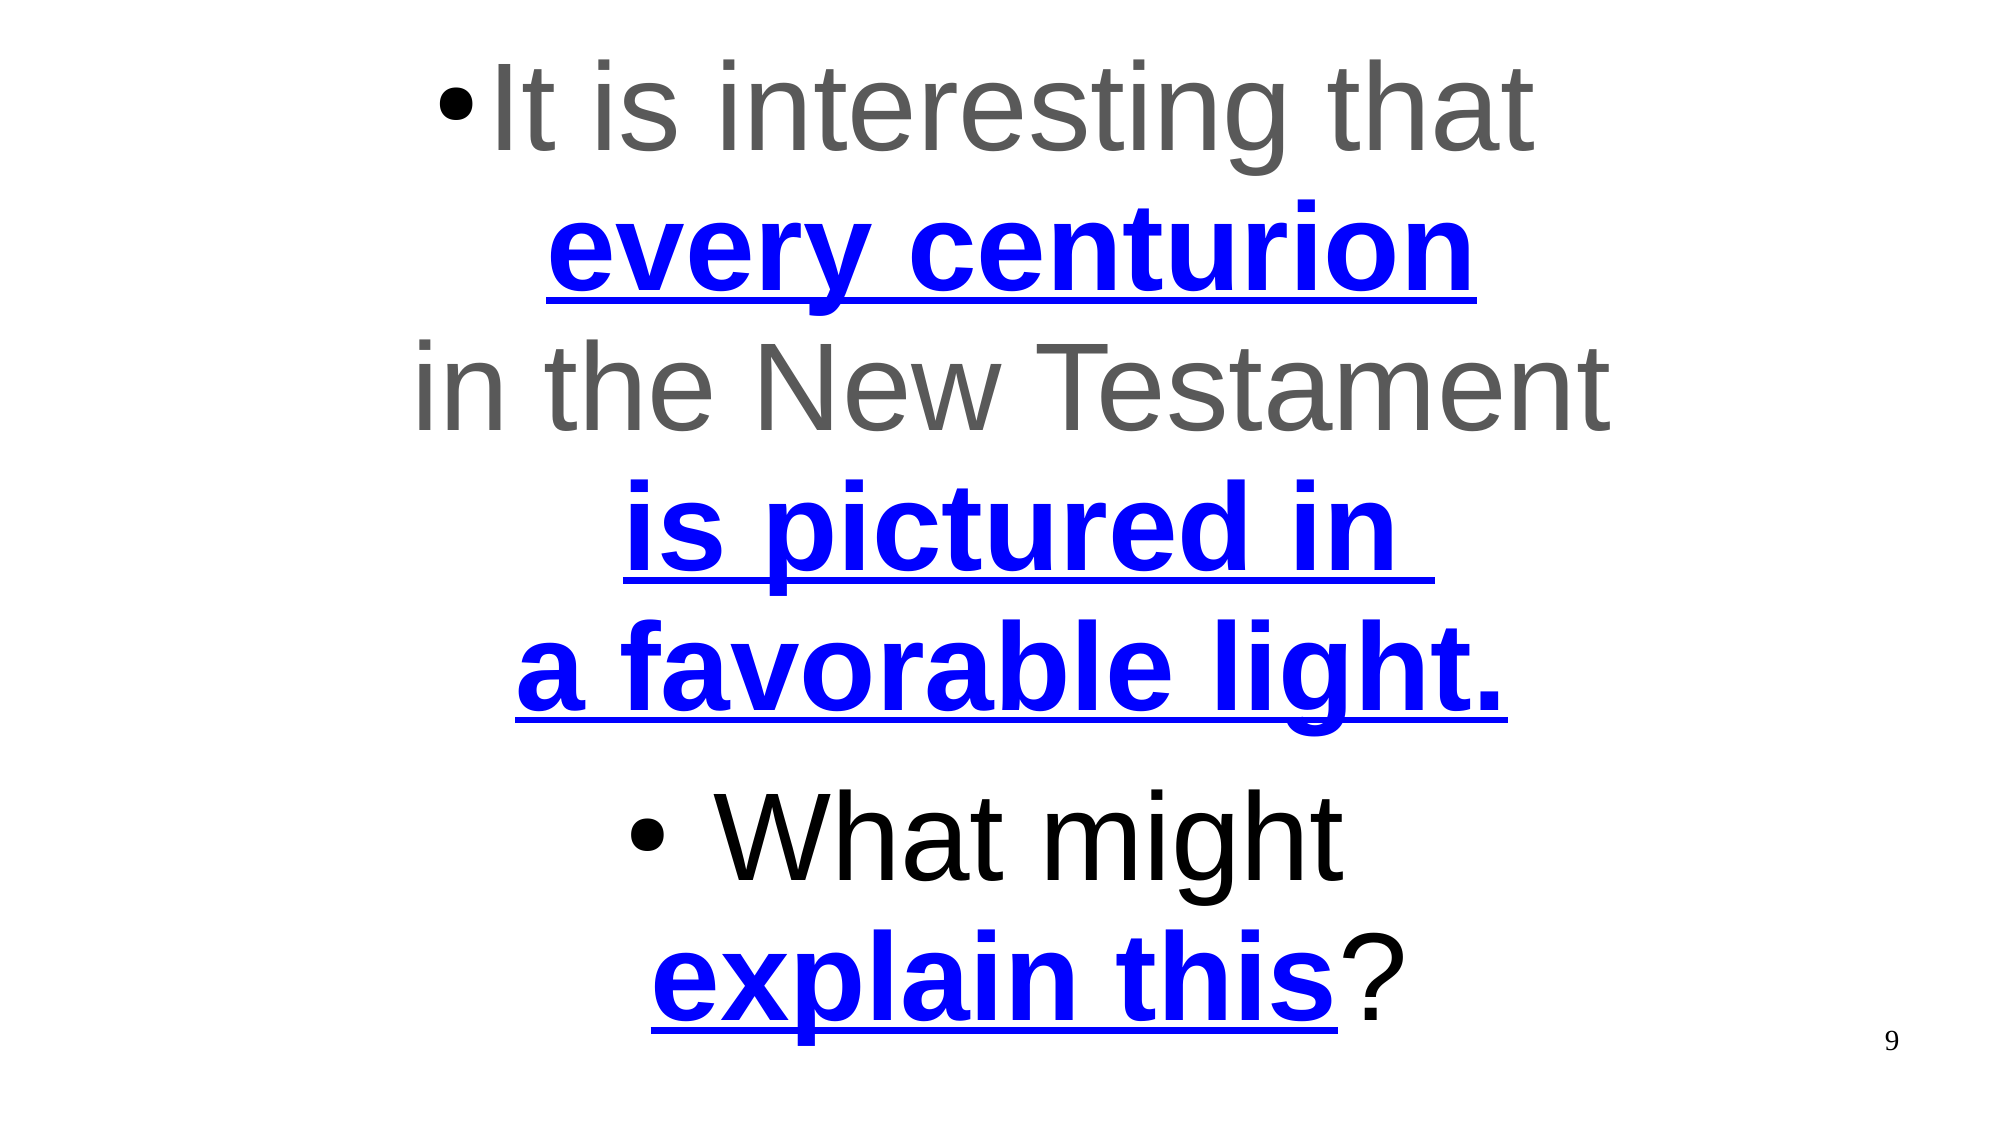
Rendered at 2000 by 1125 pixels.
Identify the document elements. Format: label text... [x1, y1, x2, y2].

list It is interesting that every centurion in the New Testament is pictured in a favorable light. What might explain this? [37, 37, 1951, 1088]
